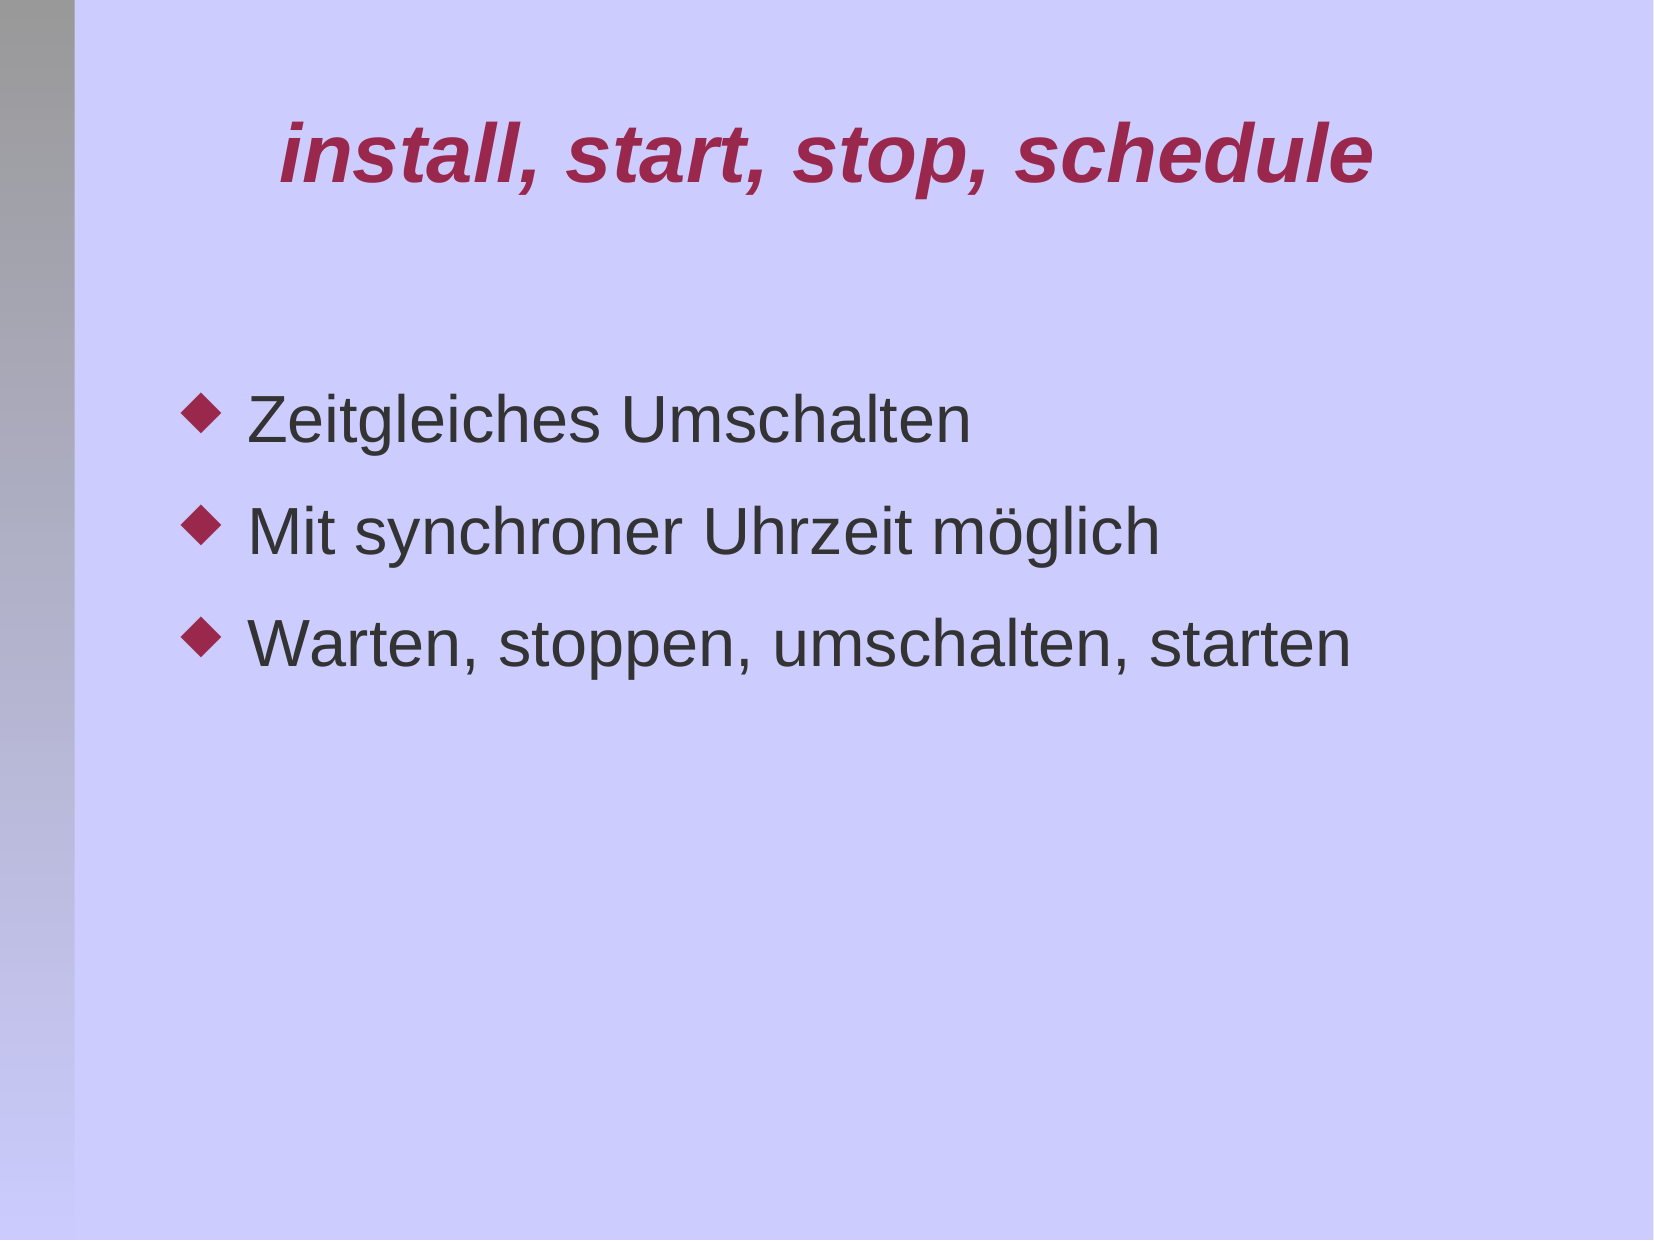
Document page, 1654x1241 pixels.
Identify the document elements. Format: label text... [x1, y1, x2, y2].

title install, start, stop, schedule [121, 49, 1534, 257]
list Zeitgleiches Umschalten Mit synchroner Uhrzeit möglich Warten, stoppen, umschalten, starten [152, 344, 1534, 1127]
